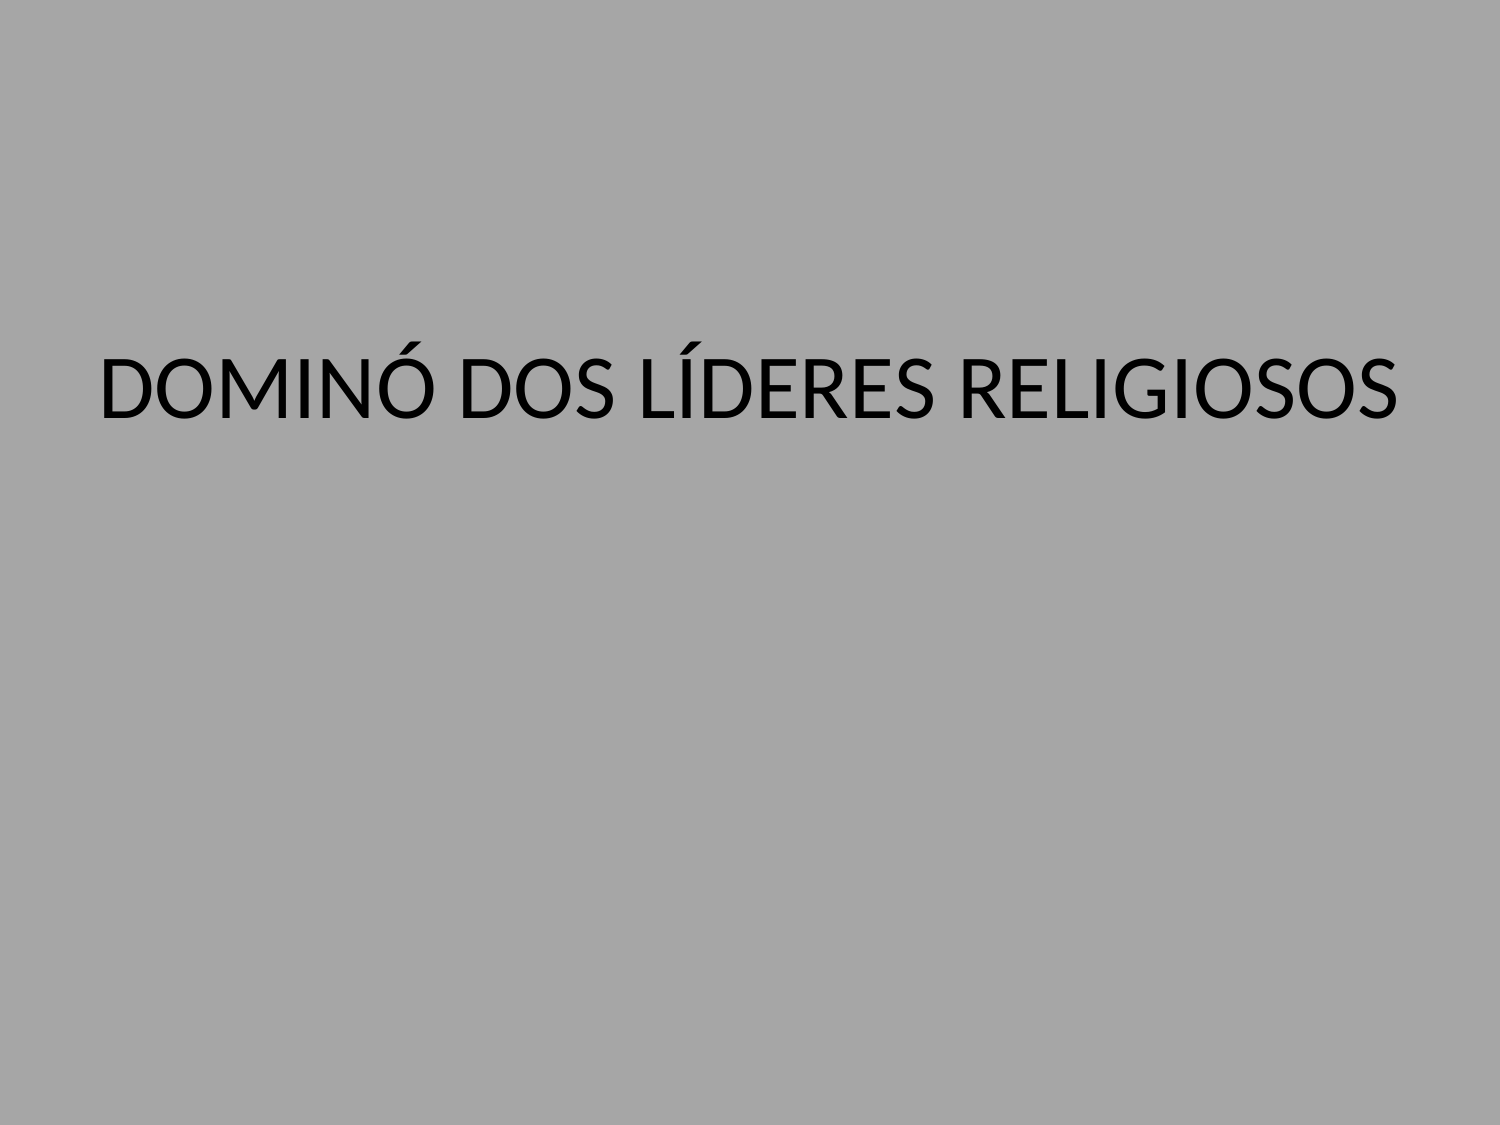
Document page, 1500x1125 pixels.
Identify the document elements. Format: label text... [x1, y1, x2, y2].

title DOMINÓ DOS LÍDERES RELIGIOSOS [75, 0, 1426, 768]
